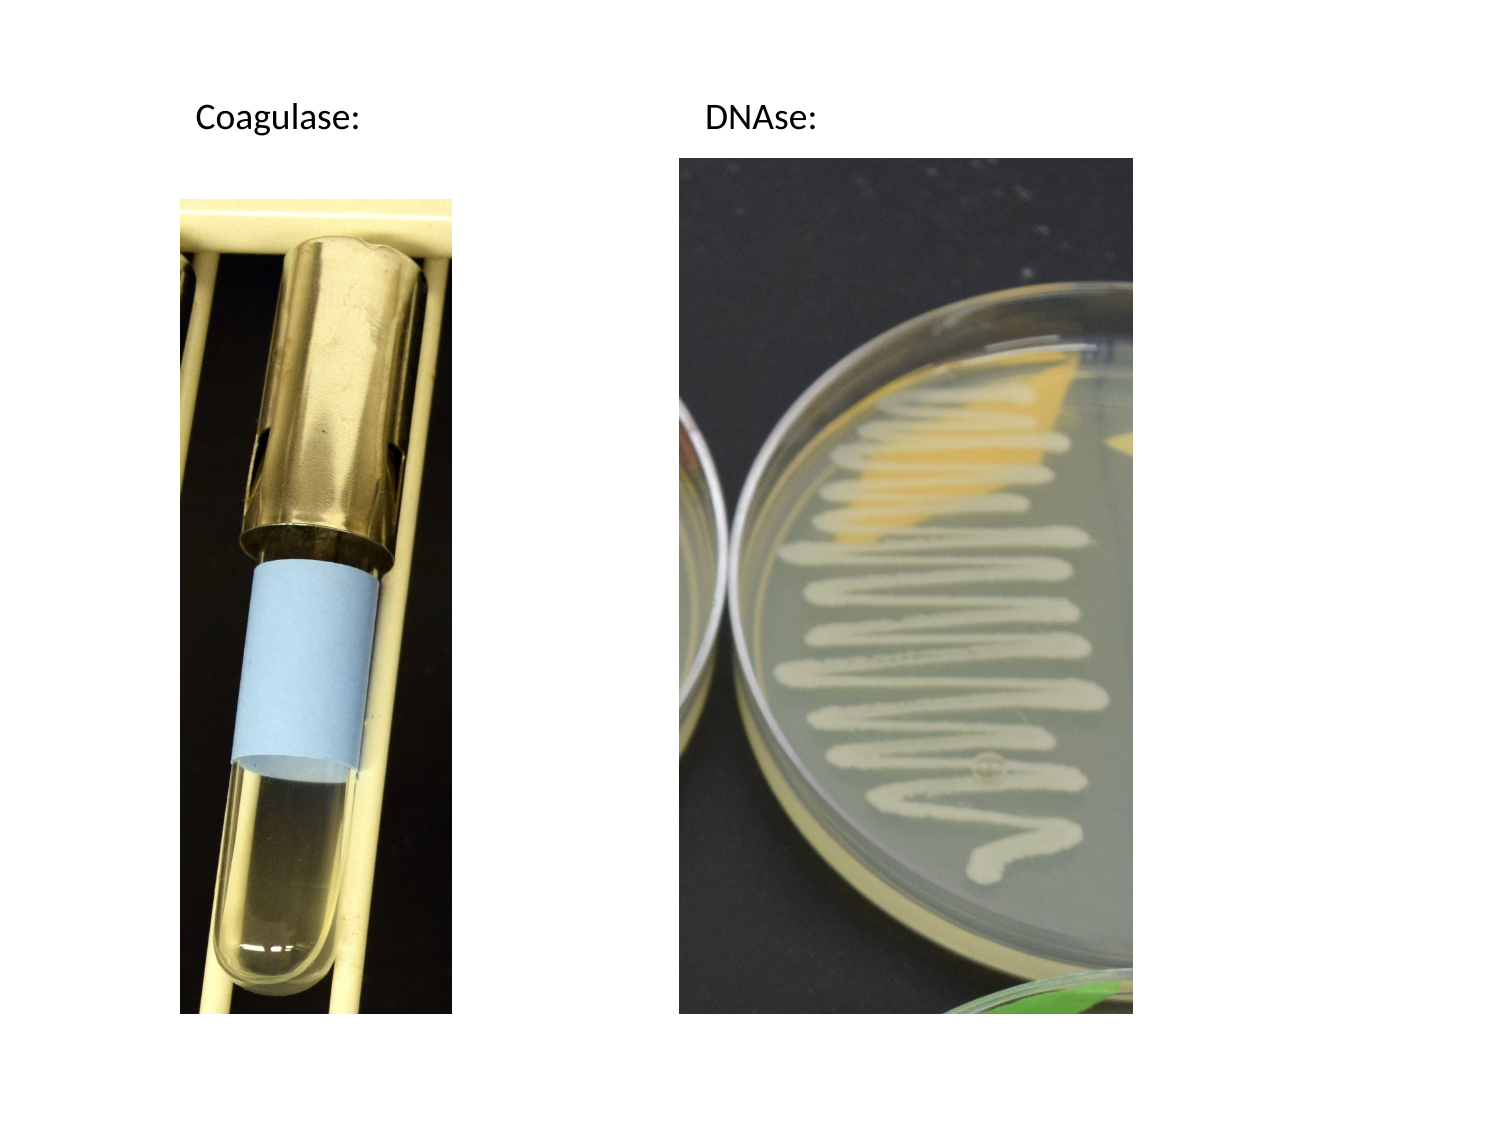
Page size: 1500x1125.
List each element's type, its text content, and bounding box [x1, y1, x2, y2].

text_box DNAse: [690, 84, 835, 146]
picture [180, 199, 452, 1014]
picture [679, 158, 1133, 1014]
text_box Coagulase: [180, 84, 378, 146]
